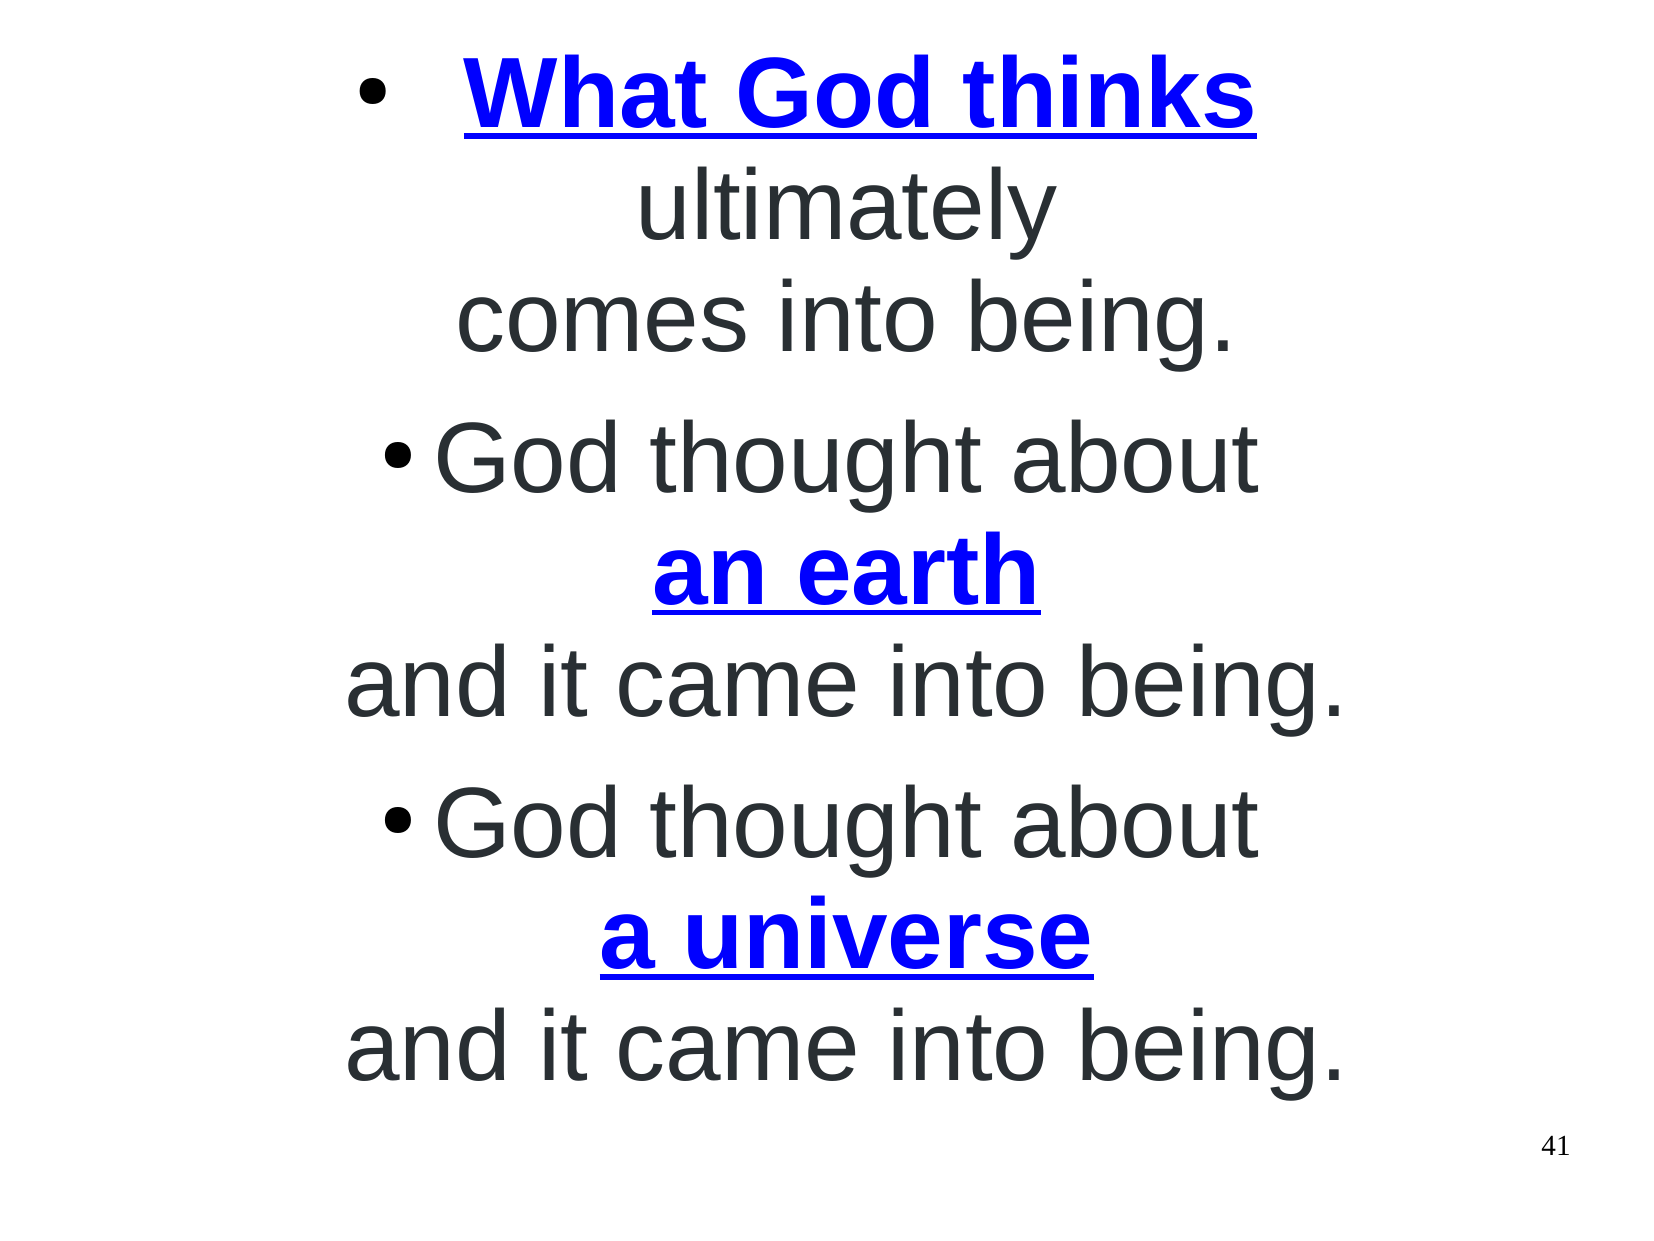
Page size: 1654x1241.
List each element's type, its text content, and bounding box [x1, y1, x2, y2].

list What God thinks ultimately comes into being. God thought about an earth and it came into being. God thought about a universe and it came into being. [37, 37, 1613, 1238]
